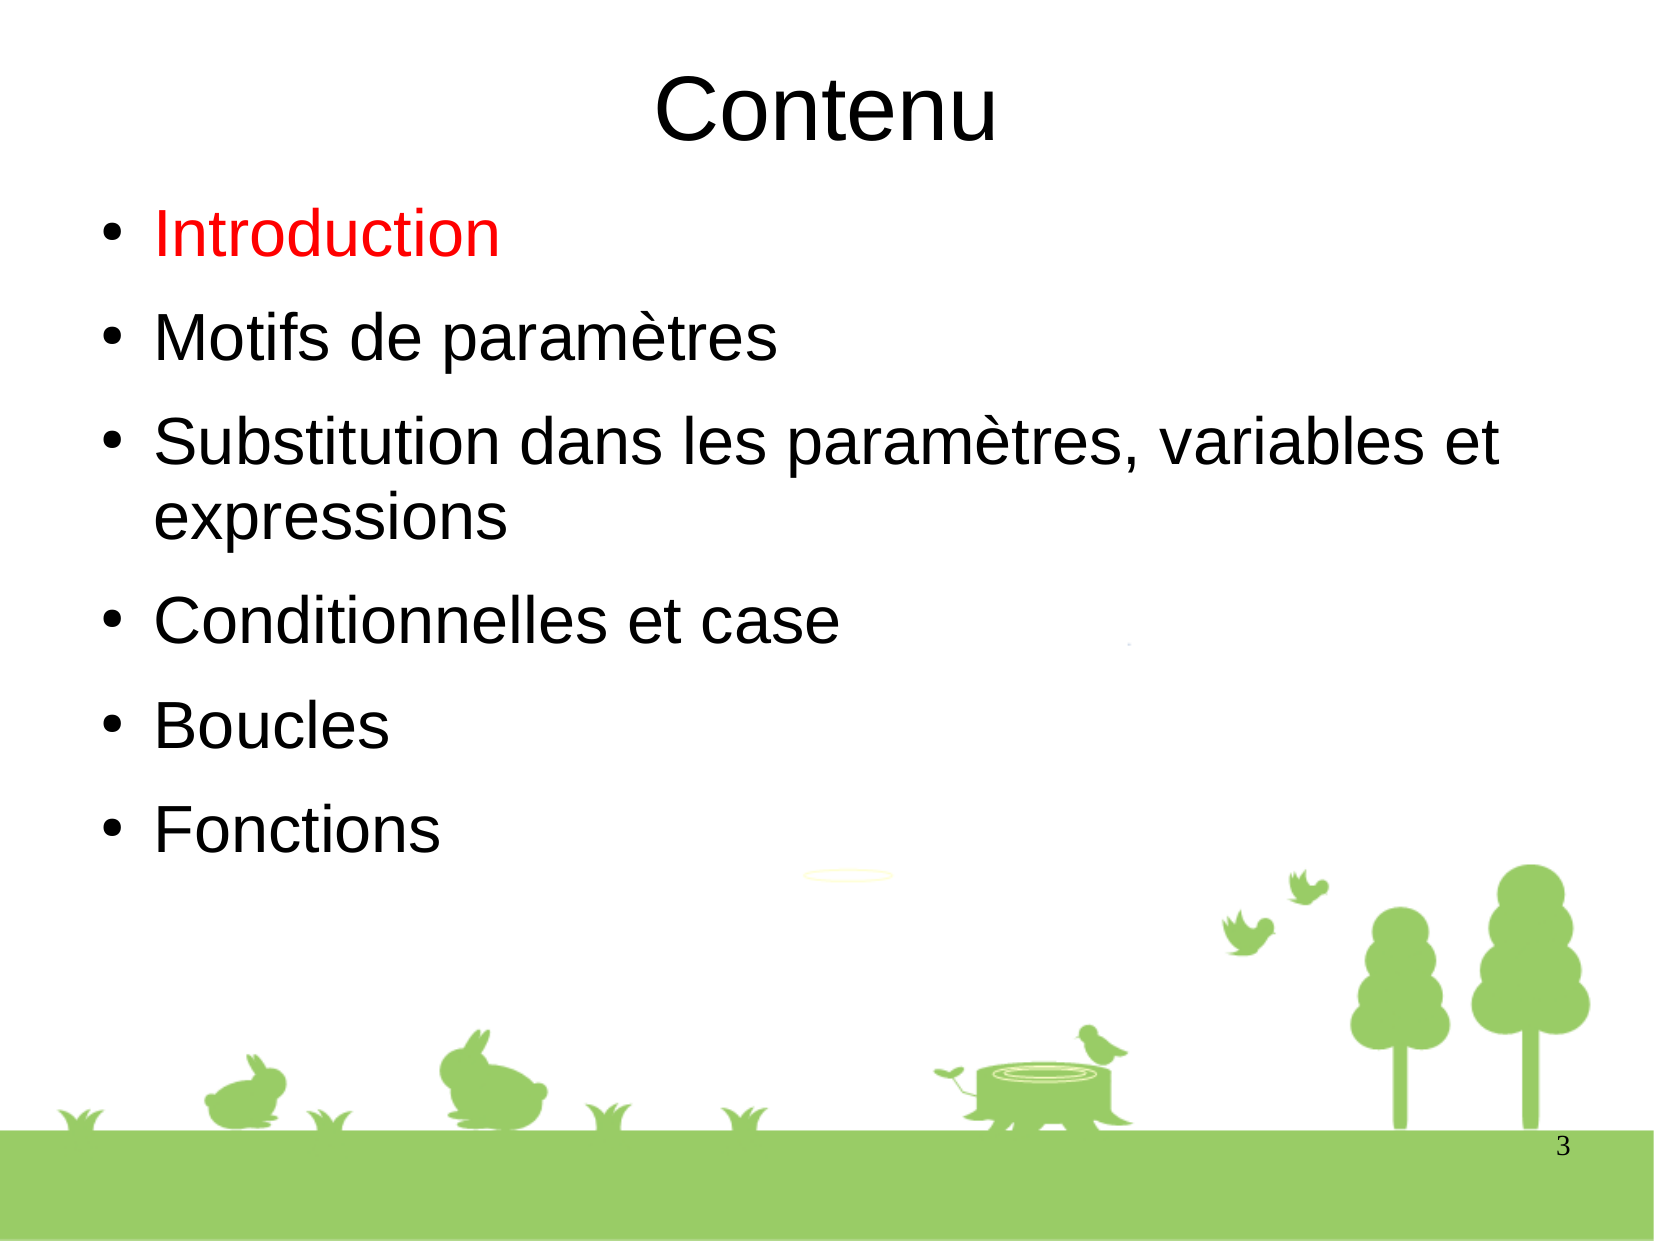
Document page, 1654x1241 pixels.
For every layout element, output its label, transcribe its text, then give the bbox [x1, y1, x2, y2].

list Introduction Motifs de paramètres Substitution dans les paramètres, variables et expressions Conditionnelles et case Boucles Fonctions [82, 195, 1538, 916]
title Contenu [11, 5, 1642, 213]
picture [0, 0, 1654, 1241]
